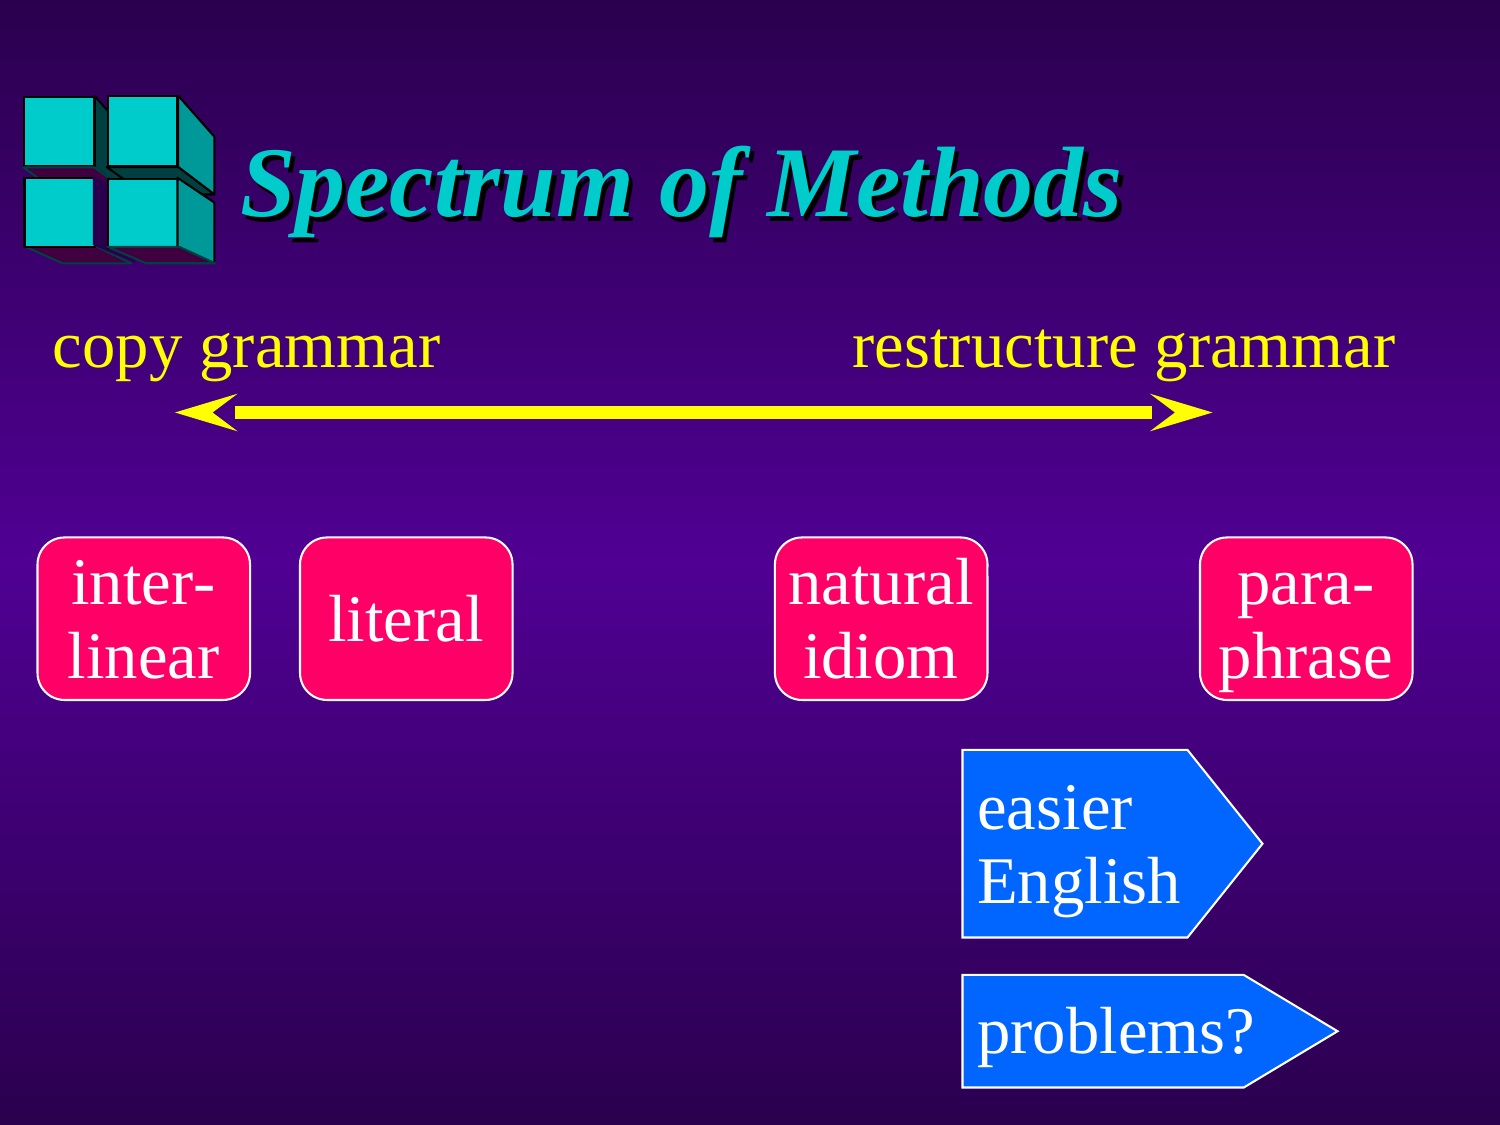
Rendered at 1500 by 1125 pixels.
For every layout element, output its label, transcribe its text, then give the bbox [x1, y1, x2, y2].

text_box copy grammar [37, 299, 625, 390]
text_box para- phrase [1200, 537, 1413, 700]
text_box easier English [962, 749, 1263, 938]
text_box problems? [962, 974, 1338, 1088]
title Spectrum of Methods [224, 78, 1388, 288]
text_box natural idiom [774, 537, 988, 700]
text_box literal [300, 537, 513, 700]
text_box inter- linear [37, 537, 251, 700]
text_box restructure grammar [837, 299, 1488, 390]
